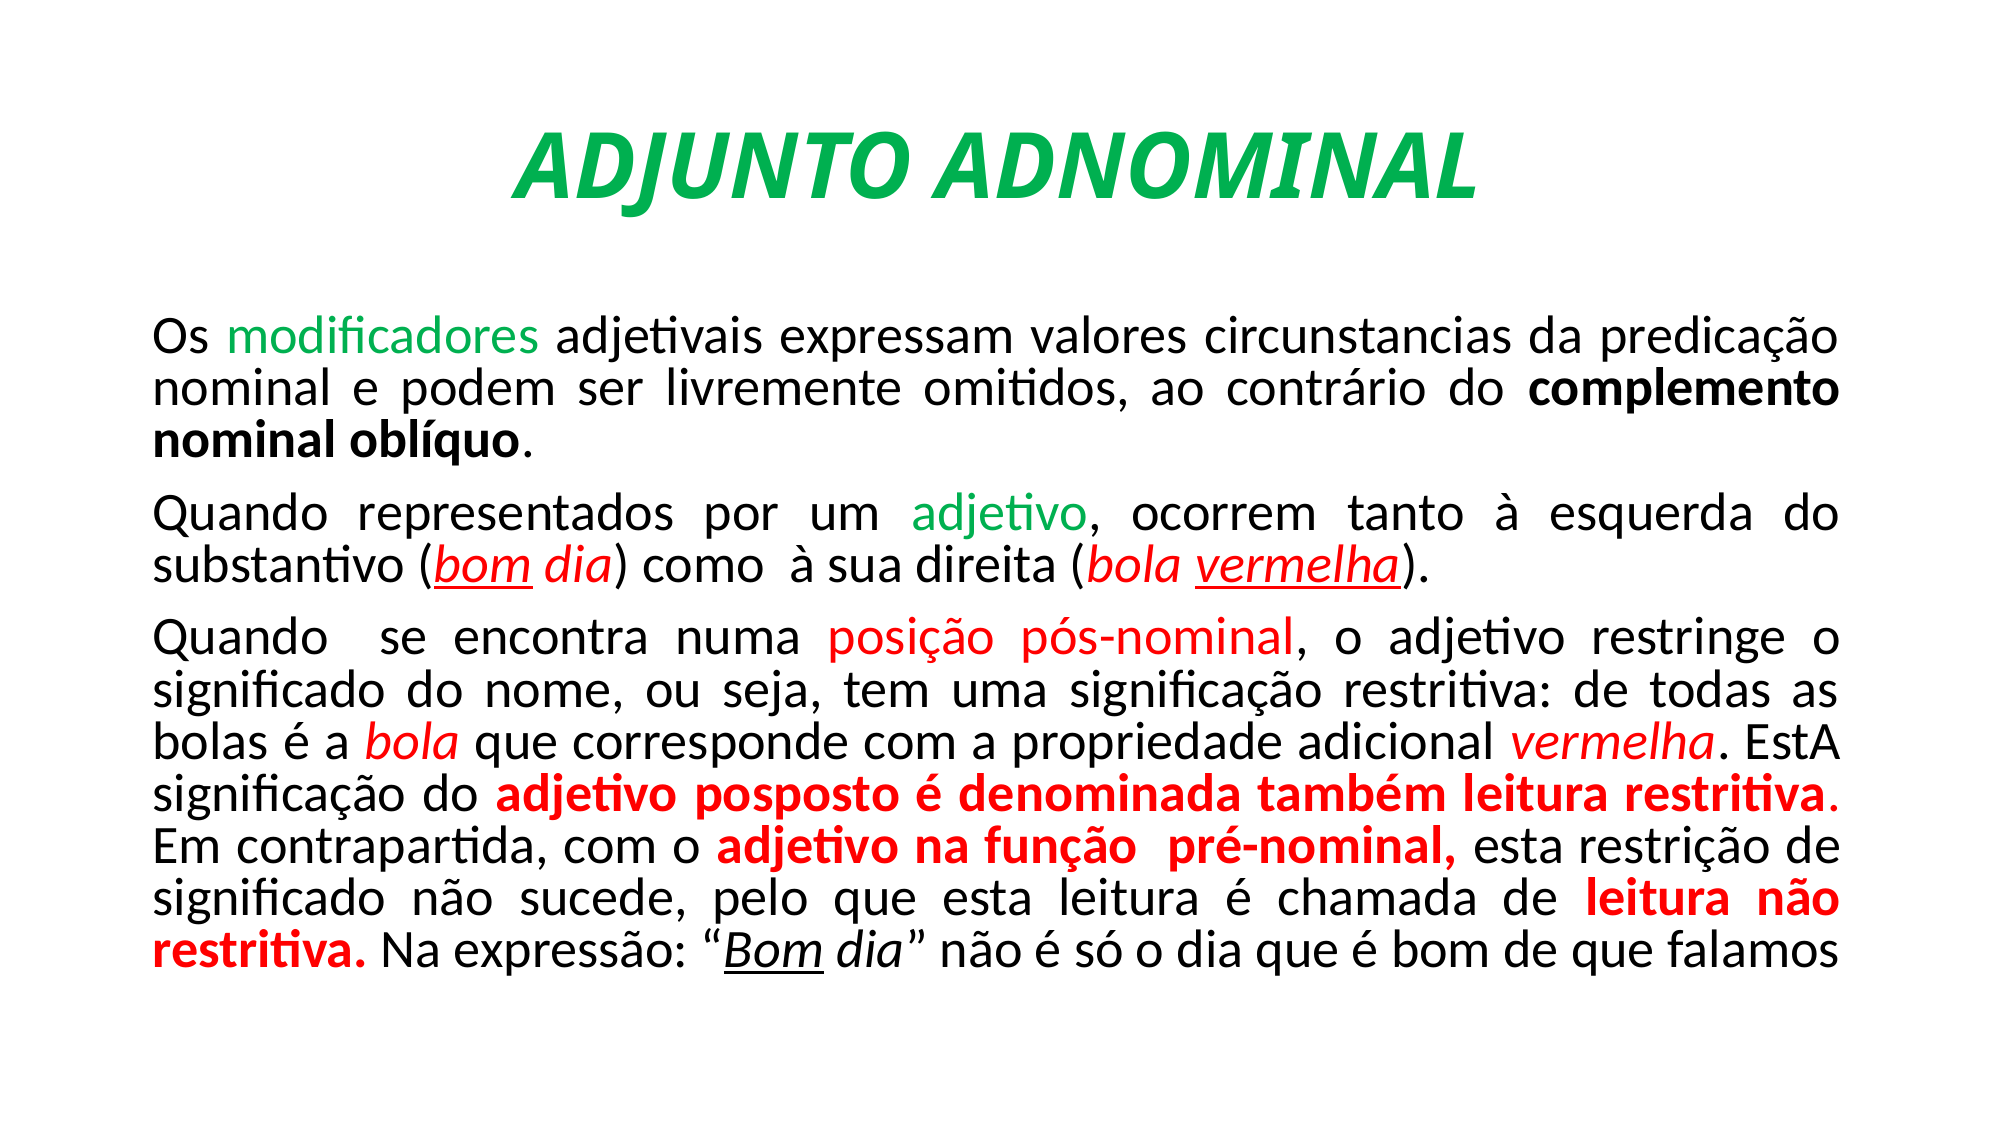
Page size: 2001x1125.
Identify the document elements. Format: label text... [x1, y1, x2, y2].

title ADJUNTO ADNOMINAL [137, 59, 1863, 278]
list Os modificadores adjetivais expressam valores circunstancias da predicação nominal e podem ser livremente omitidos, ao contrário do complemento nominal oblíquo. Quando representados por um adjetivo, ocorrem tanto à esquerda do substantivo (bom dia) como à sua direita (bola vermelha). Quando se encontra numa posição pós-nominal, o adjetivo restringe o significado do nome, ou seja, tem uma significação restritiva: de todas as bolas é a bola que corresponde com a propriedade adicional vermelha. EstA significação do adjetivo posposto é denominada também leitura restritiva. Em contrapartida, com o adjetivo na função pré-nominal, esta restrição de significado não sucede, pelo que esta leitura é chamada de leitura não restritiva. Na expressão: “Bom dia” não é só o dia que é bom de que falamos [137, 304, 1863, 1018]
